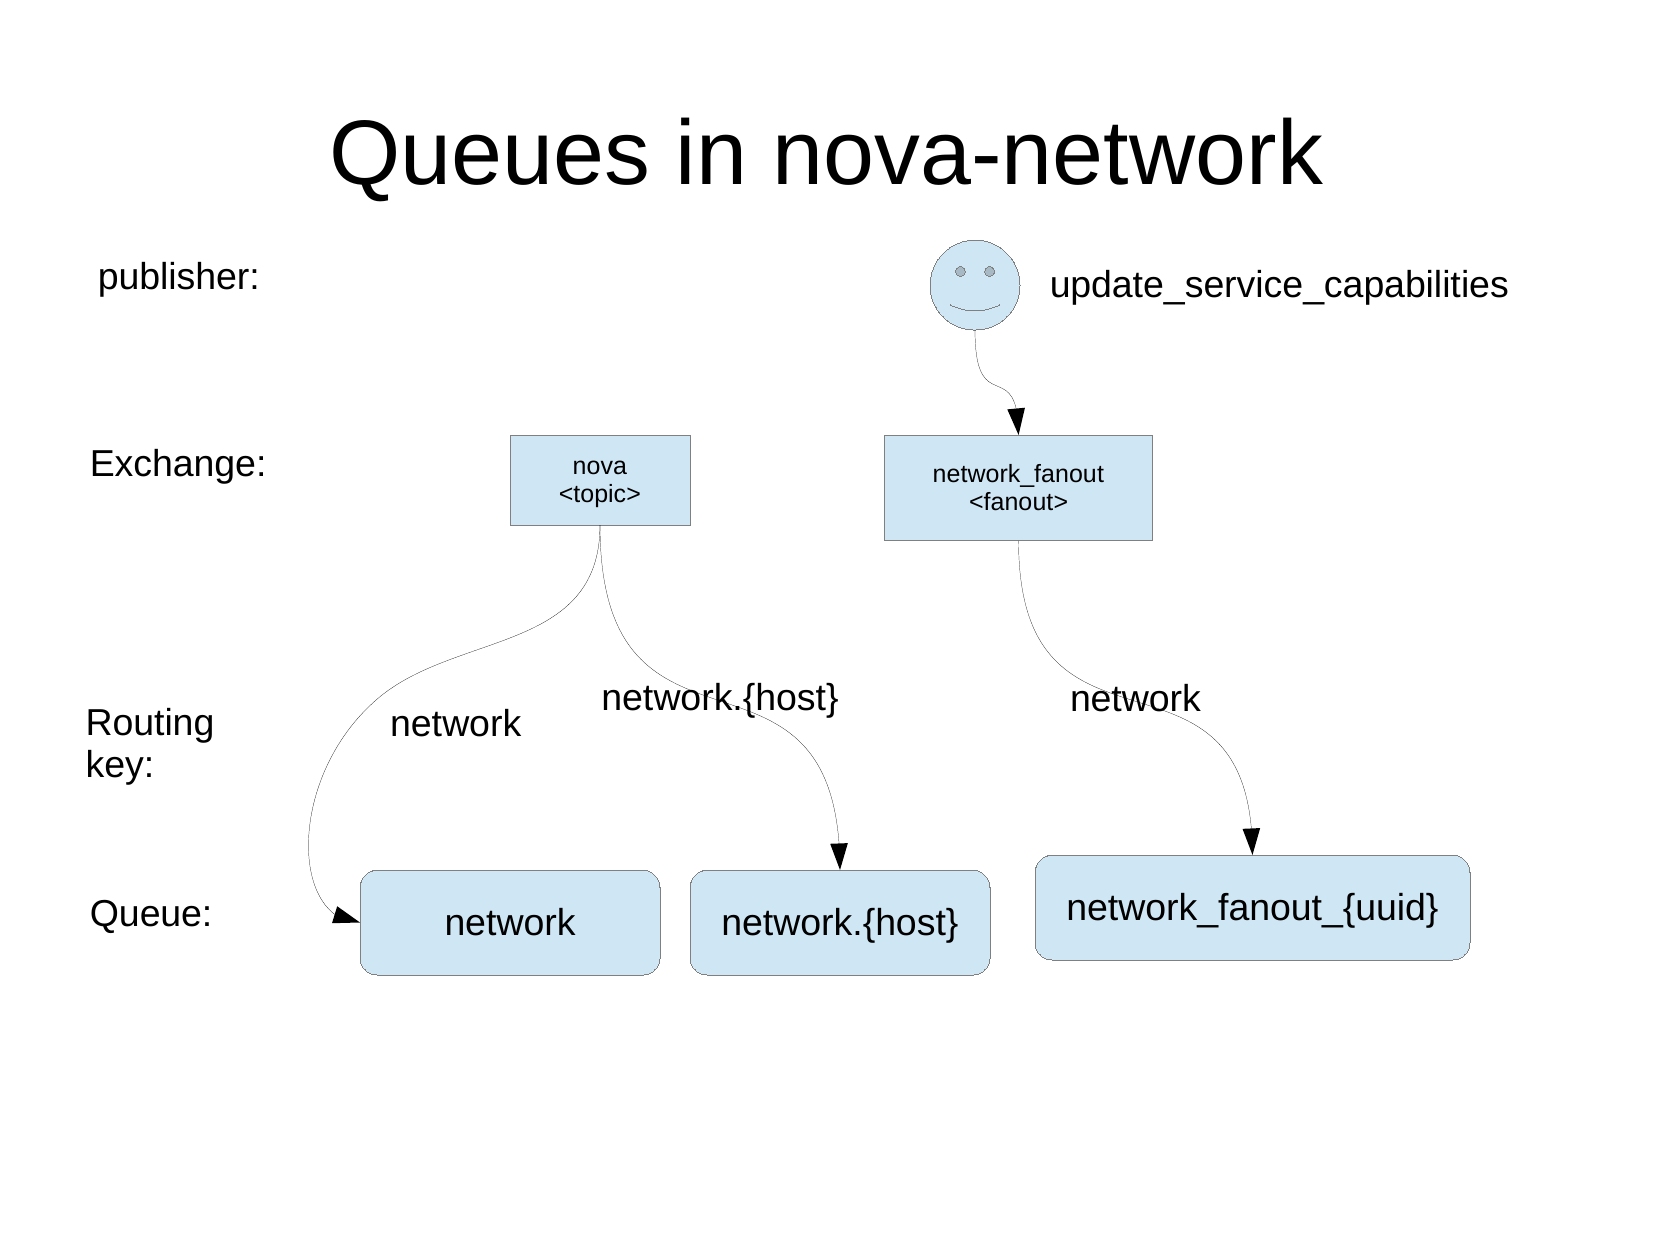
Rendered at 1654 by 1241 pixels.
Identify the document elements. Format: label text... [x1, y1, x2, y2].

text_box Exchange: [75, 435, 301, 492]
text_box Queue: [75, 885, 301, 965]
text_box network_fanout_{uuid} [1035, 855, 1471, 961]
text_box [930, 240, 1021, 331]
title Queues in nova-network [82, 49, 1571, 257]
text_box publisher: [83, 247, 309, 305]
text_box network_fanout <fanout> [884, 435, 1153, 541]
text_box network.{host} [690, 870, 991, 976]
text_box nova <topic> [510, 435, 691, 526]
text_box network [360, 870, 661, 976]
text_box Routing key: [70, 694, 296, 793]
text_box update_service_capabilities [1035, 256, 1636, 314]
